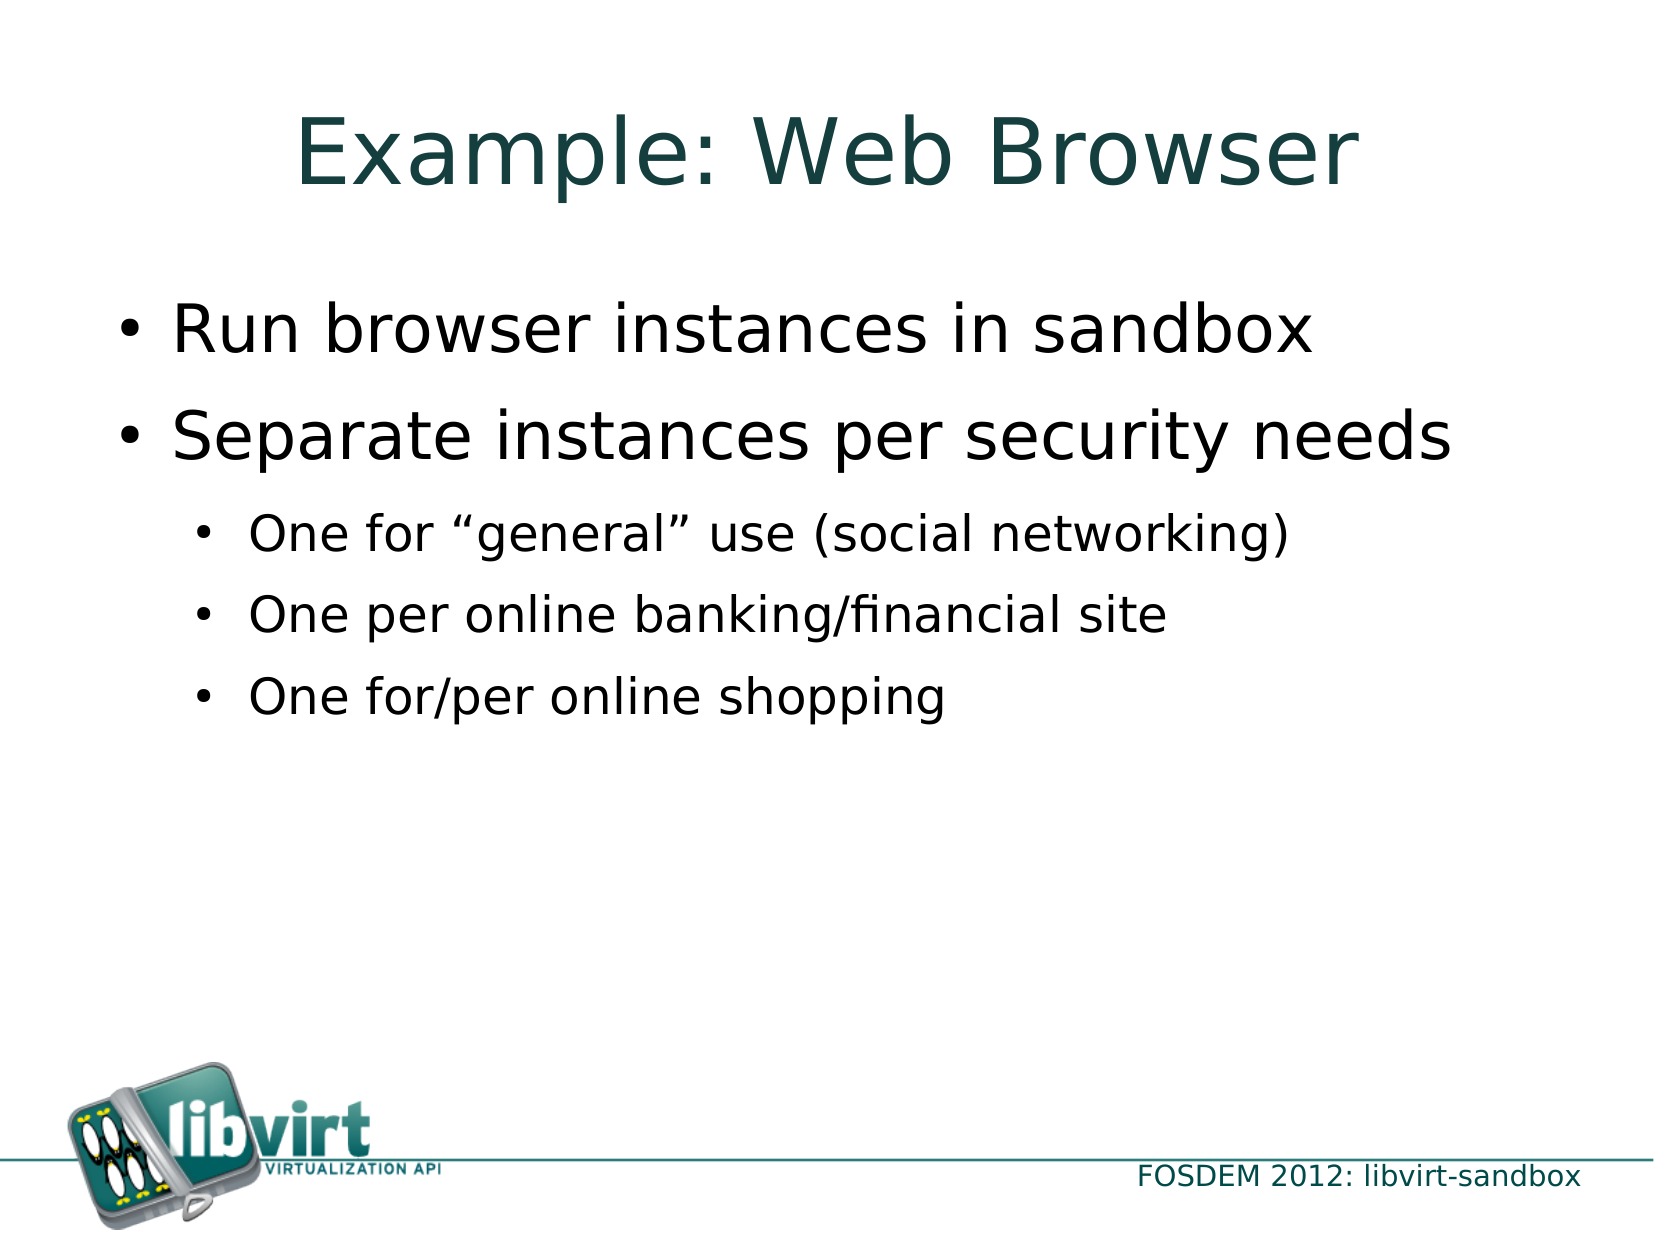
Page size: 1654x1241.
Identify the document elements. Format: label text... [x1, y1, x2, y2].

picture [0, 1062, 1654, 1230]
text_box FOSDEM 2012: libvirt-sandbox [1122, 1151, 1654, 1211]
list Run browser instances in sandbox Separate instances per security needs One for “general” use (social networking) One per online banking/financial site One for/per online shopping [82, 290, 1571, 1062]
title Example: Web Browser [82, 49, 1571, 257]
